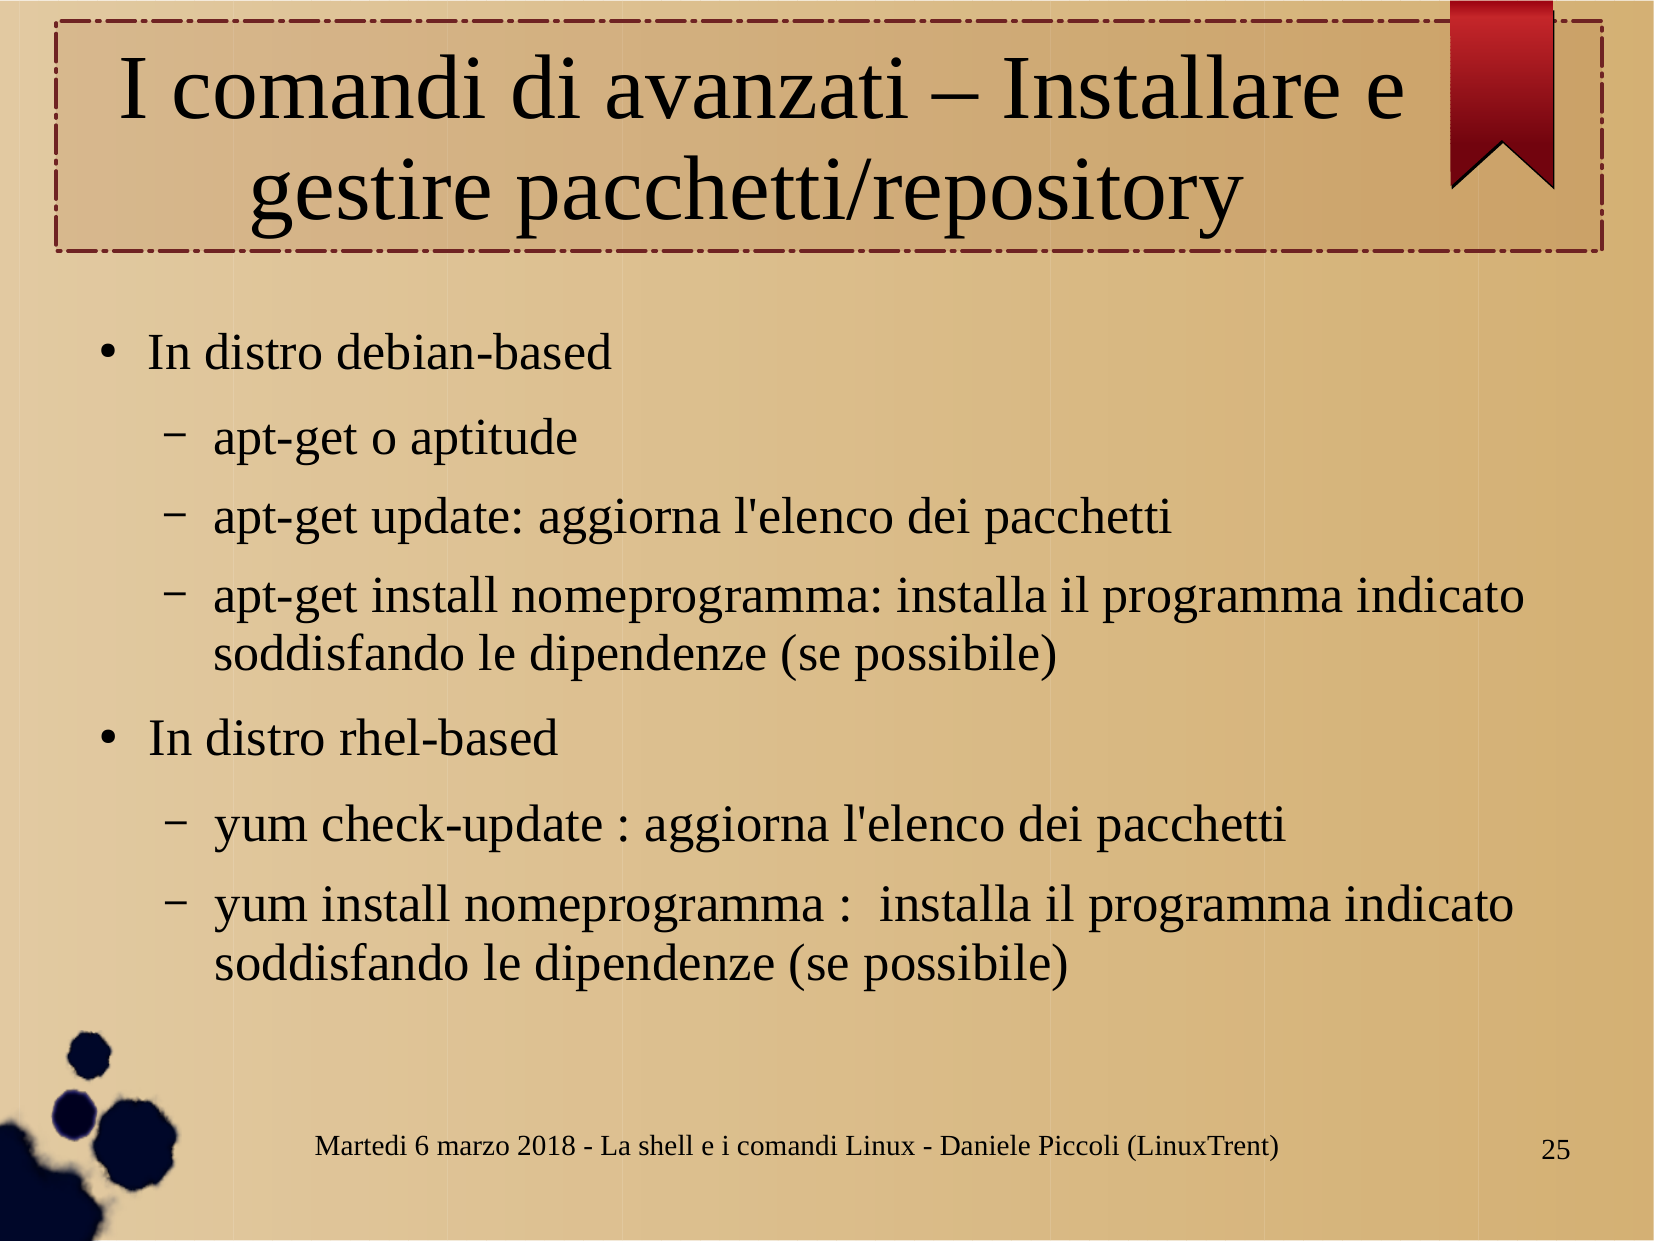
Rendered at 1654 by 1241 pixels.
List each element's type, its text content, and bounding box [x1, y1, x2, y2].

list In distro debian-based apt-get o aptitude apt-get update: aggiorna l'elenco dei pacchetti apt-get install nomeprogramma: installa il programma indicato soddisfando le dipendenze (se possibile) [82, 322, 1583, 686]
list In distro rhel-based yum check-update : aggiorna l'elenco dei pacchetti yum install nomeprogramma : installa il programma indicato soddisfando le dipendenze (se possibile) [82, 708, 1548, 993]
title I comandi di avanzati – Installare e gestire pacchetti/repository [82, 36, 1412, 240]
